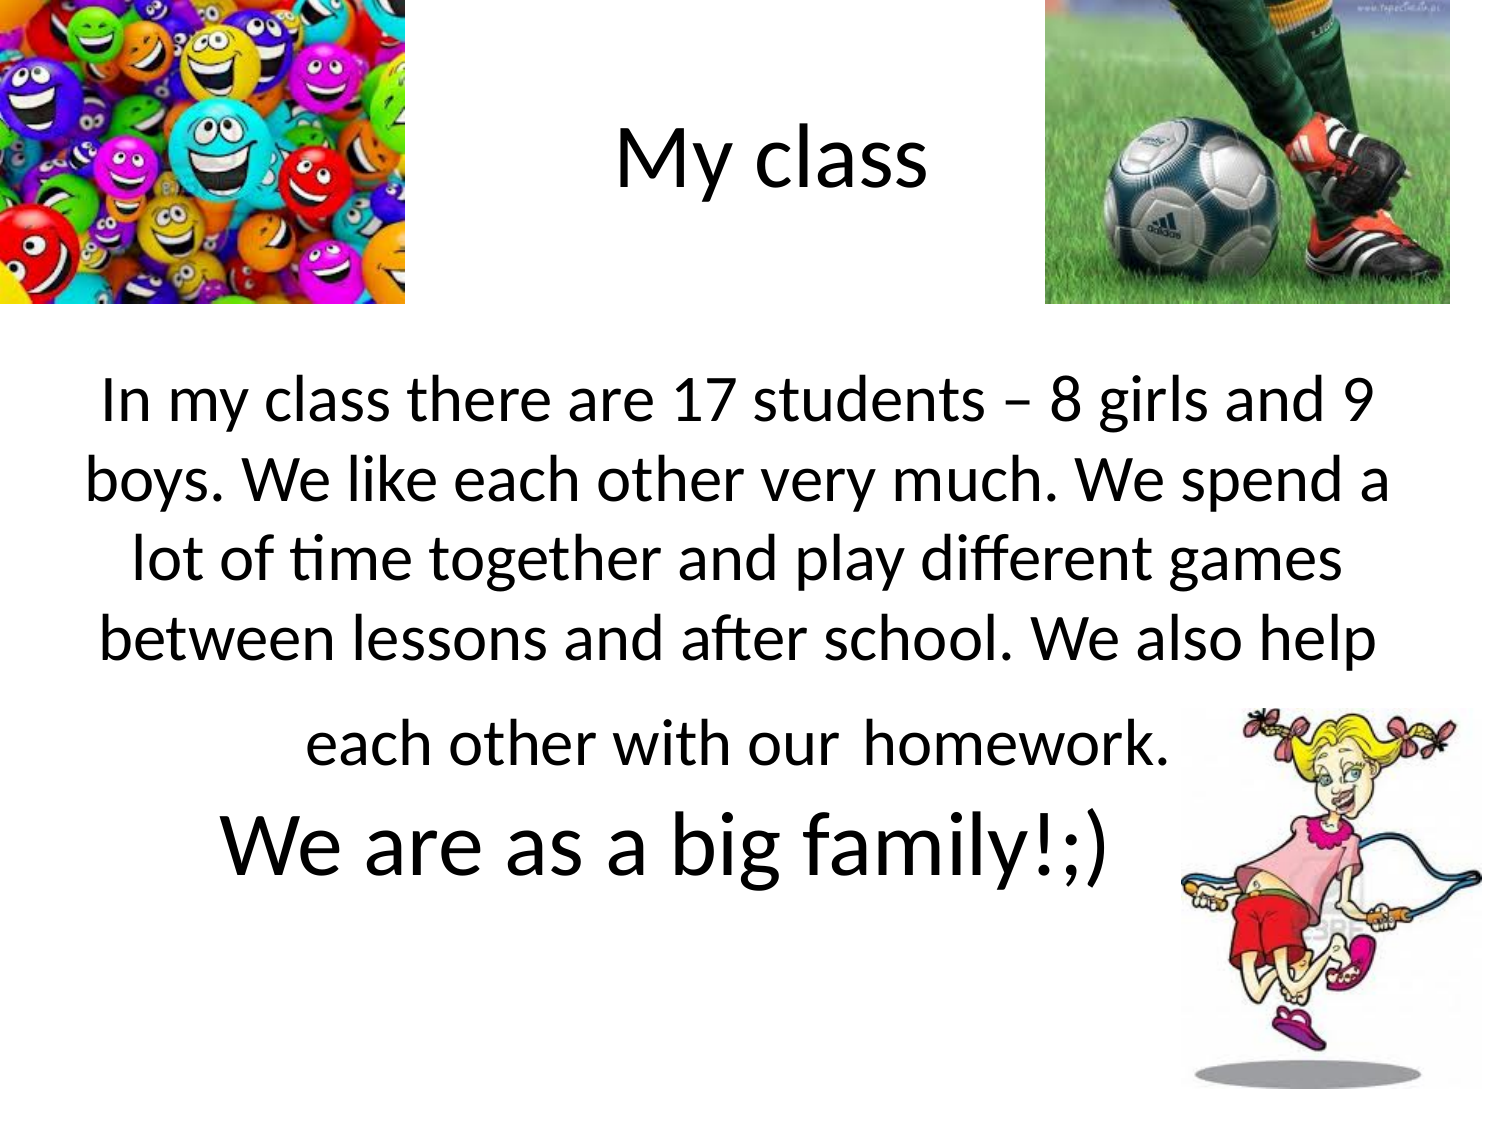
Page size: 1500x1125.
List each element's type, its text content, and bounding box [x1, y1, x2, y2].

picture [0, 0, 405, 304]
picture [1181, 708, 1482, 1089]
title My class [442, 88, 975, 296]
subtitle In my class there are 17 students – 8 girls and 9 boys. We like each other very much. We spend a lot of time together and play different games between lessons and after school. We also help each other with our homework. We are as a big family!;) [59, 346, 1418, 1034]
picture [1045, 0, 1450, 304]
